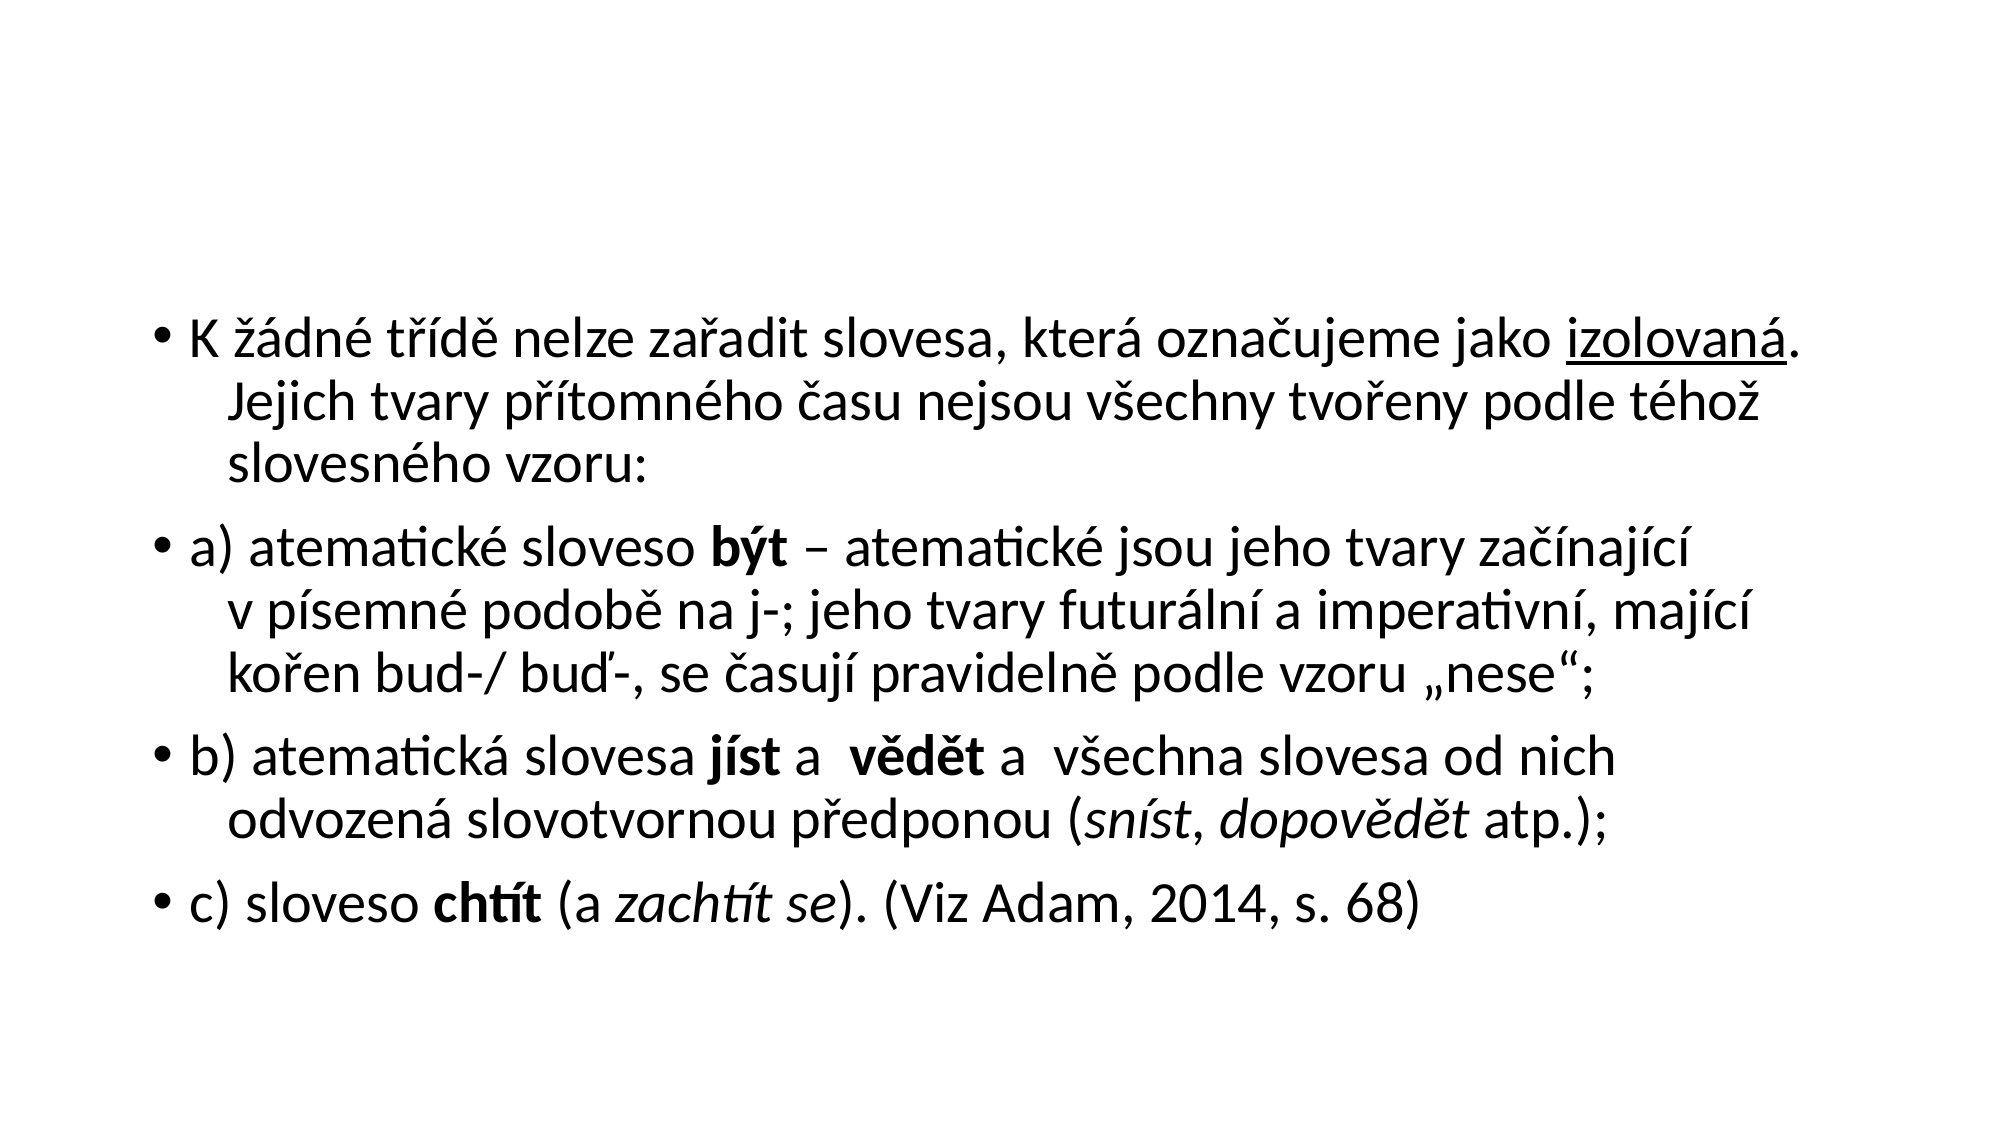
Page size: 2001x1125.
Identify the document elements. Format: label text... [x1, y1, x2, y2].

list K žádné třídě nelze zařadit slovesa, která označujeme jako izolovaná. Jejich tvary přítomného času nejsou všechny tvořeny podle téhož slovesného vzoru: a) atematické sloveso být – atematické jsou jeho tvary začínající v písemné podobě na j-; jeho tvary futurální a imperativní, mající kořen bud-/ buď-, se časují pravidelně podle vzoru „nese“; b) atematická slovesa jíst a vědět a všechna slovesa od nich odvozená slovotvornou předponou (sníst, dopovědět atp.); c) sloveso chtít (a zachtít se). (Viz Adam, 2014, s. 68) [137, 299, 1863, 1014]
